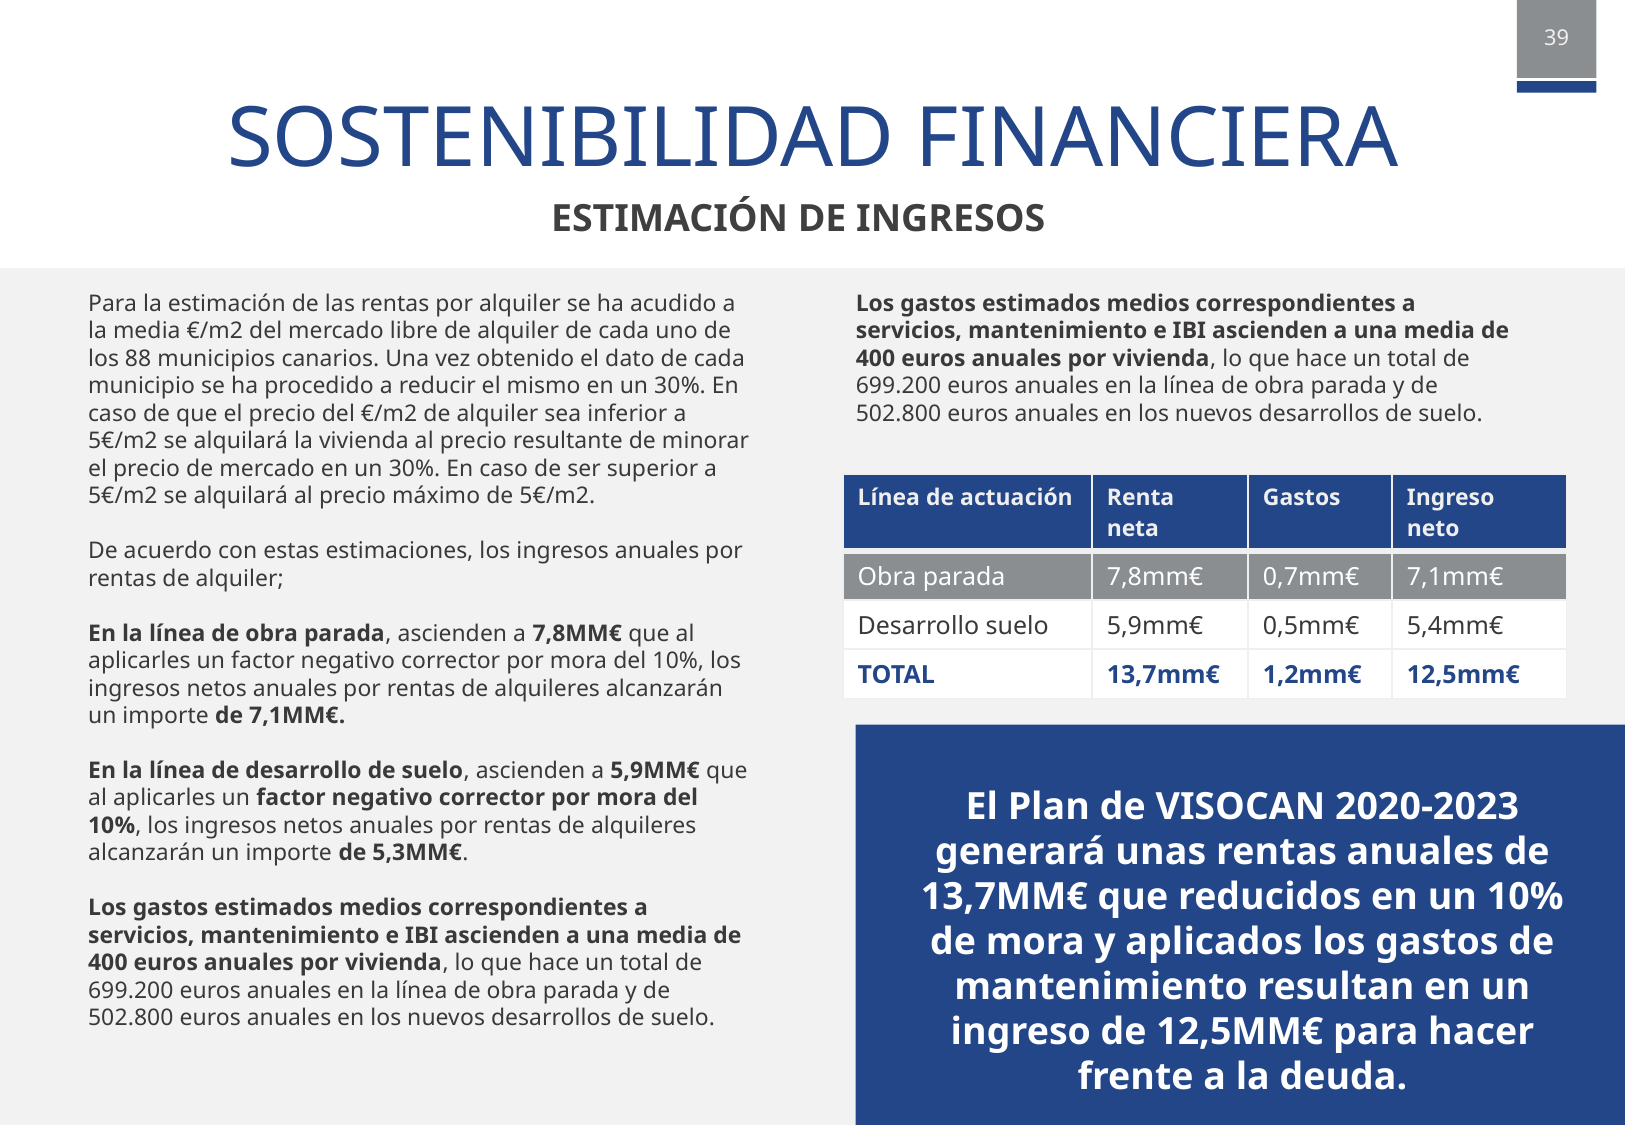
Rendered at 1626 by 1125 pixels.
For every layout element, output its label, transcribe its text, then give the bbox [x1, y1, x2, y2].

table_header Renta neta [1093, 475, 1247, 548]
table_cell 1,2mm€ [1249, 650, 1391, 698]
list SOSTENIBILIDAD FINANCIERA [143, 97, 1484, 182]
text_box ESTIMACIÓN DE INGRESOS [551, 194, 1074, 240]
table_cell 5,4mm€ [1393, 601, 1566, 648]
table_header Gastos [1249, 475, 1391, 548]
table_cell 12,5mm€ [1393, 650, 1566, 698]
table_cell 0,5mm€ [1249, 601, 1391, 648]
table_cell TOTAL [844, 650, 1091, 698]
table_cell 13,7mm€ [1093, 650, 1247, 698]
table_cell 7,8mm€ [1093, 554, 1247, 599]
table_cell Obra parada [844, 554, 1091, 599]
text_box [0, 268, 1625, 1125]
table_cell Desarrollo suelo [844, 601, 1091, 648]
table_cell 0,7mm€ [1249, 554, 1391, 599]
table_header Línea de actuación [844, 475, 1091, 548]
table_cell 7,1mm€ [1393, 554, 1566, 599]
text_box El Plan de VISOCAN 2020-2023 generará unas rentas anuales de 13,7MM€ que reducidos en un 10% de mora y aplicados los gastos de mantenimiento resultan en un ingreso de 12,5MM€ para hacer frente a la deuda. [882, 774, 1603, 1105]
text_box Los gastos estimados medios correspondientes a servicios, mantenimiento e IBI ascienden a una media de 400 euros anuales por vivienda, lo que hace un total de 699.200 euros anuales en la línea de obra parada y de 502.800 euros anuales en los nuevos desarrollos de suelo. [841, 281, 1537, 448]
table_cell 5,9mm€ [1093, 601, 1247, 648]
text_box Para la estimación de las rentas por alquiler se ha acudido a la media €/m2 del mercado libre de alquiler de cada uno de los 88 municipios canarios. Una vez obtenido el dato de cada municipio se ha procedido a reducir el mismo en un 30%. En caso de que el precio del €/m2 de alquiler sea inferior a 5€/m2 se alquilará la vivienda al precio resultante de minorar el precio de mercado en un 30%. En caso de ser superior a 5€/m2 se alquilará al precio máximo de 5€/m2. De acuerdo con estas estimaciones, los ingresos anuales por rentas de alquiler; En la línea de obra parada, ascienden a 7,8MM€ que al aplicarles un factor negativo corrector por mora del 10%, los ingresos netos anuales por rentas de alquileres alcanzarán un importe de 7,1MM€. En la línea de desarrollo de suelo, ascienden a 5,9MM€ que al aplicarles un factor negativo corrector por mora del 10%, los ingresos netos anuales por rentas de alquileres alcanzarán un importe de 5,3MM€. Los gastos estimados medios correspondientes a servicios, mantenimiento e IBI ascienden a una media de 400 euros anuales por vivienda, lo que hace un total de 699.200 euros anuales en la línea de obra parada y de 502.800 euros anuales en los nuevos desarrollos de suelo. [73, 281, 770, 1067]
table_header Ingreso neto [1393, 475, 1566, 548]
